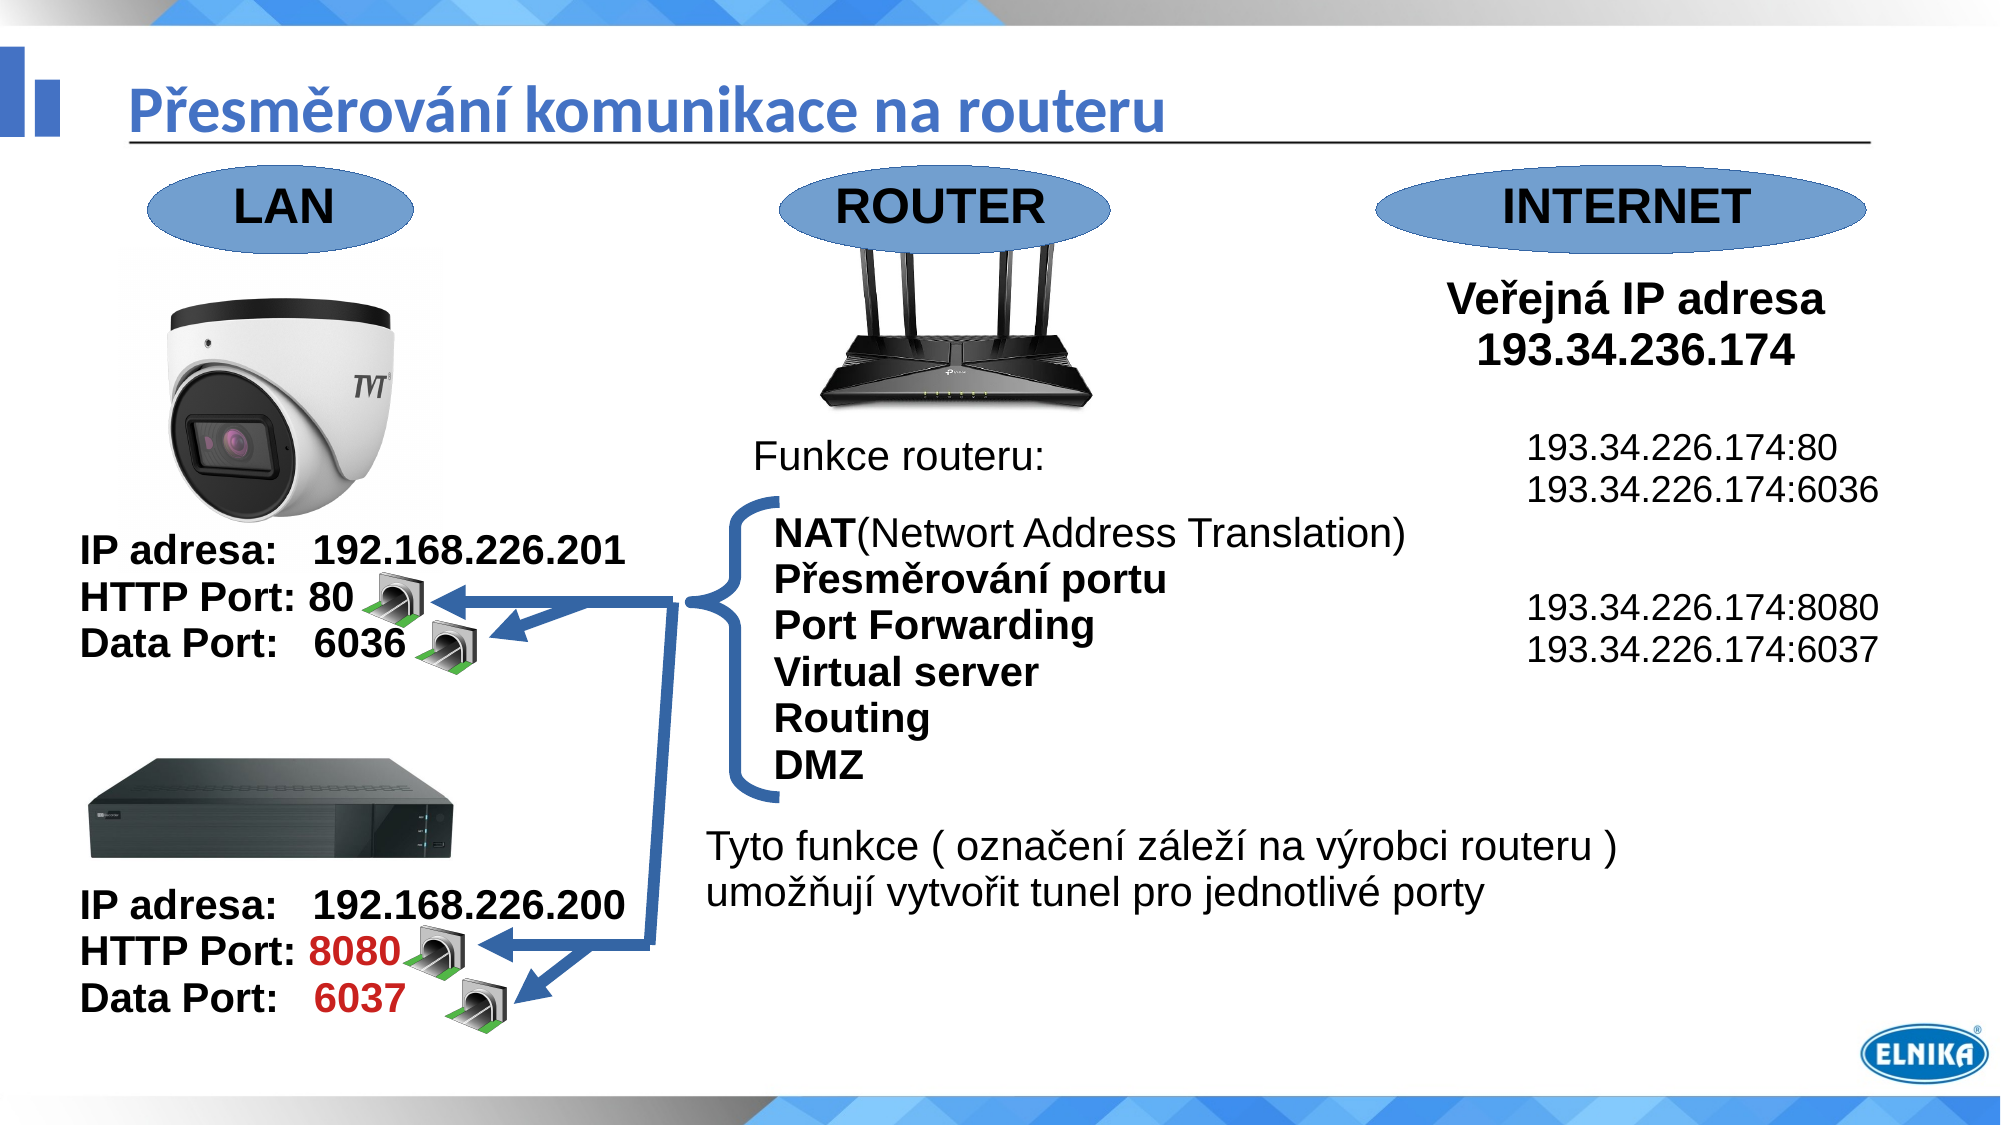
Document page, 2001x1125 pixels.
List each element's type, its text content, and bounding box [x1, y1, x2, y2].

text_box Tyto funkce ( označení záleží na výrobci routeru ) umožňují vytvořit tunel pro jednotlivé porty [684, 808, 1654, 976]
text_box [1081, 184, 1111, 235]
text_box Přesměrování komunikace na routeru [78, 58, 1211, 154]
text_box ROUTER [820, 171, 1081, 298]
text_box [1501, 165, 1741, 171]
text_box LAN [218, 171, 378, 298]
text_box [864, 165, 1026, 171]
text_box IP adresa: 192.168.226.200 HTTP Port: 8080 Data Port: 6037 [64, 874, 656, 1076]
text_box Funkce routeru: [738, 425, 1388, 487]
text_box 193.34.226.174:80 193.34.226.174:6036 [1505, 413, 2000, 525]
text_box [779, 180, 820, 239]
text_box NAT(Networt Address Translation) Přesměrování portu Port Forwarding Virtual server Routing DMZ [679, 496, 1447, 896]
text_box Veřejná IP adresa 193.34.236.174 [1429, 265, 1843, 487]
text_box 193.34.226.174:8080 193.34.226.174:6037 [1505, 572, 2000, 684]
text_box [1796, 178, 1867, 241]
text_box IP adresa: 192.168.226.201 HTTP Port: 80 Data Port: 6036 [64, 519, 656, 721]
picture [0, 0, 2001, 1125]
text_box [1375, 172, 1488, 247]
text_box [378, 179, 414, 240]
text_box [147, 165, 346, 249]
text_box INTERNET [1488, 171, 1796, 265]
